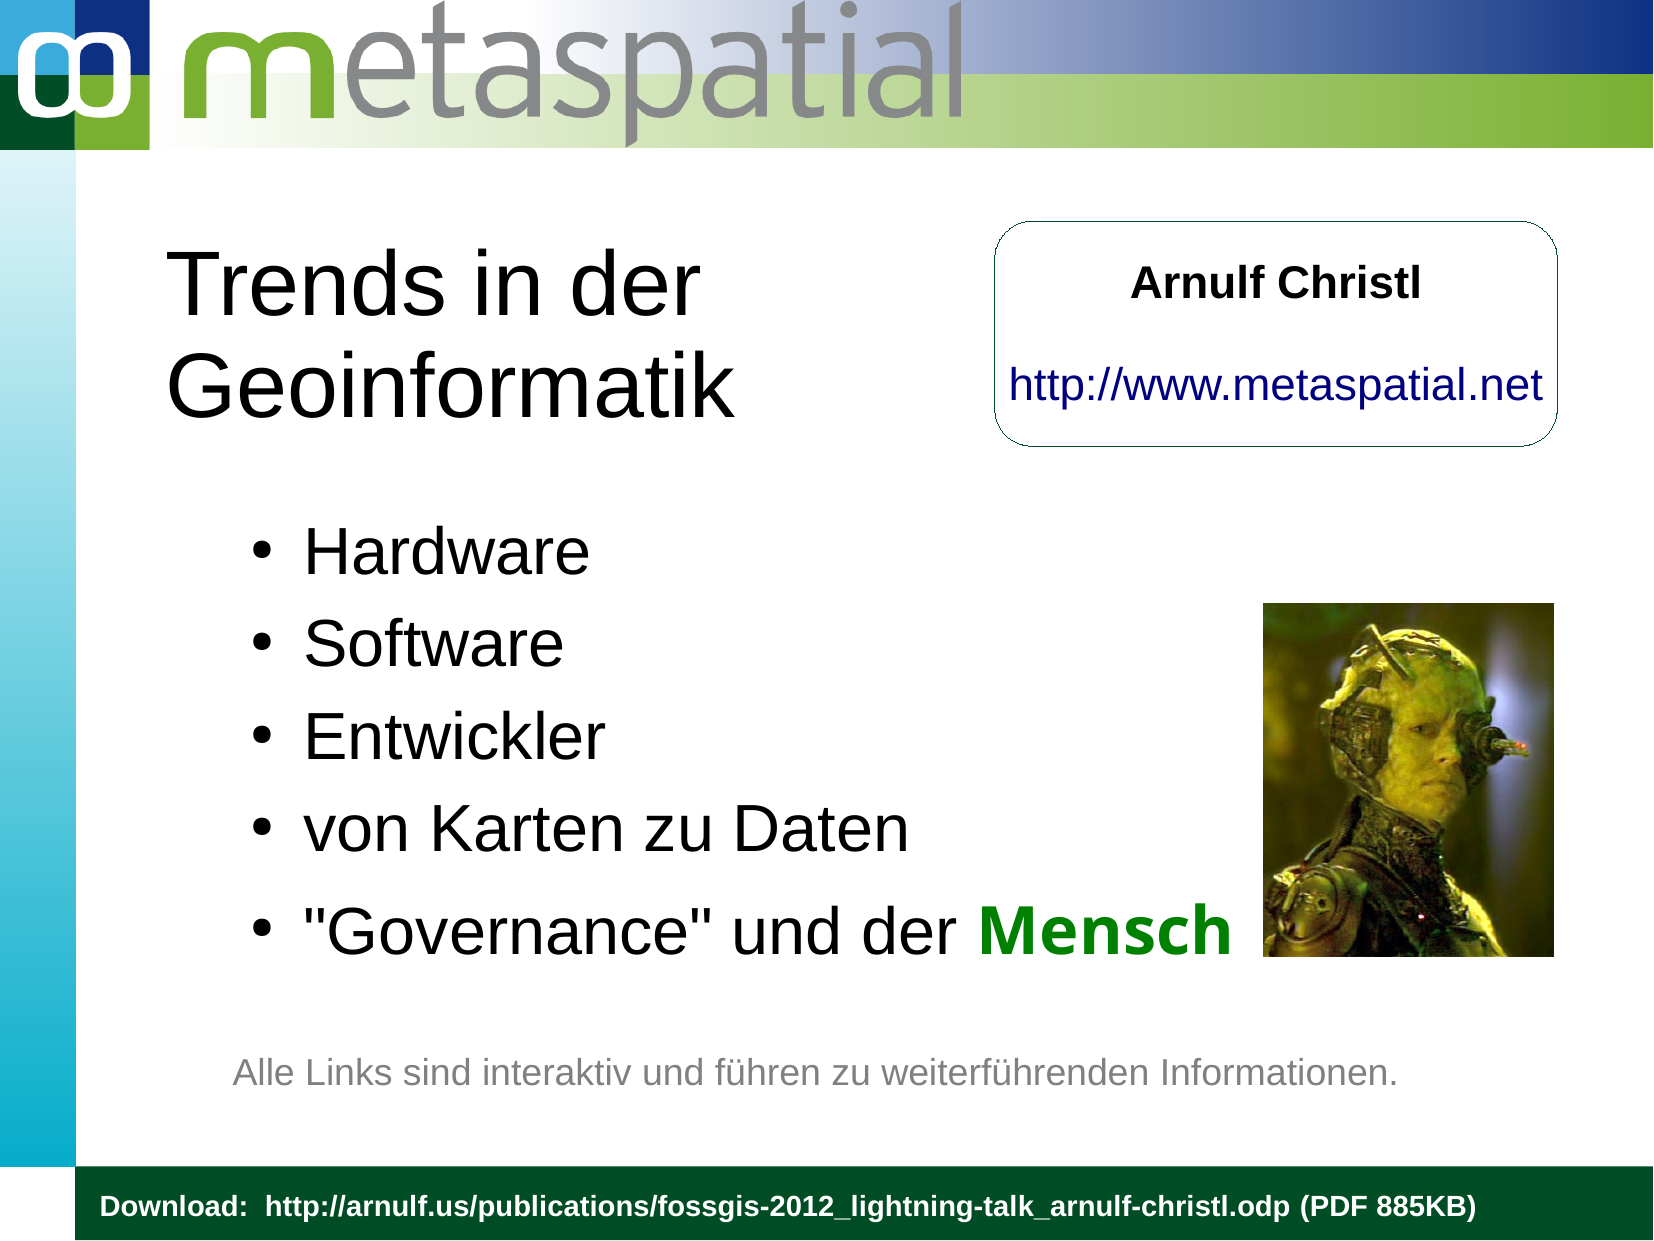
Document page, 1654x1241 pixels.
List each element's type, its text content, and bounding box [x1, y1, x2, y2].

picture [0, 0, 961, 150]
picture [1263, 603, 1554, 957]
title Trends in der Geoinformatik [165, 221, 1583, 449]
list Hardware Software Entwickler von Karten zu Daten "Governance" und der Mensch Alle Links sind interaktiv und führen zu weiterführenden Informationen. [232, 513, 1410, 1122]
text_box Arnulf Christl http://www.metaspatial.net [994, 221, 1558, 447]
text_box Download: http://arnulf.us/publications/fossgis-2012_lightning-talk_arnulf-christl.odp (PDF 885KB) [82, 1180, 1625, 1241]
